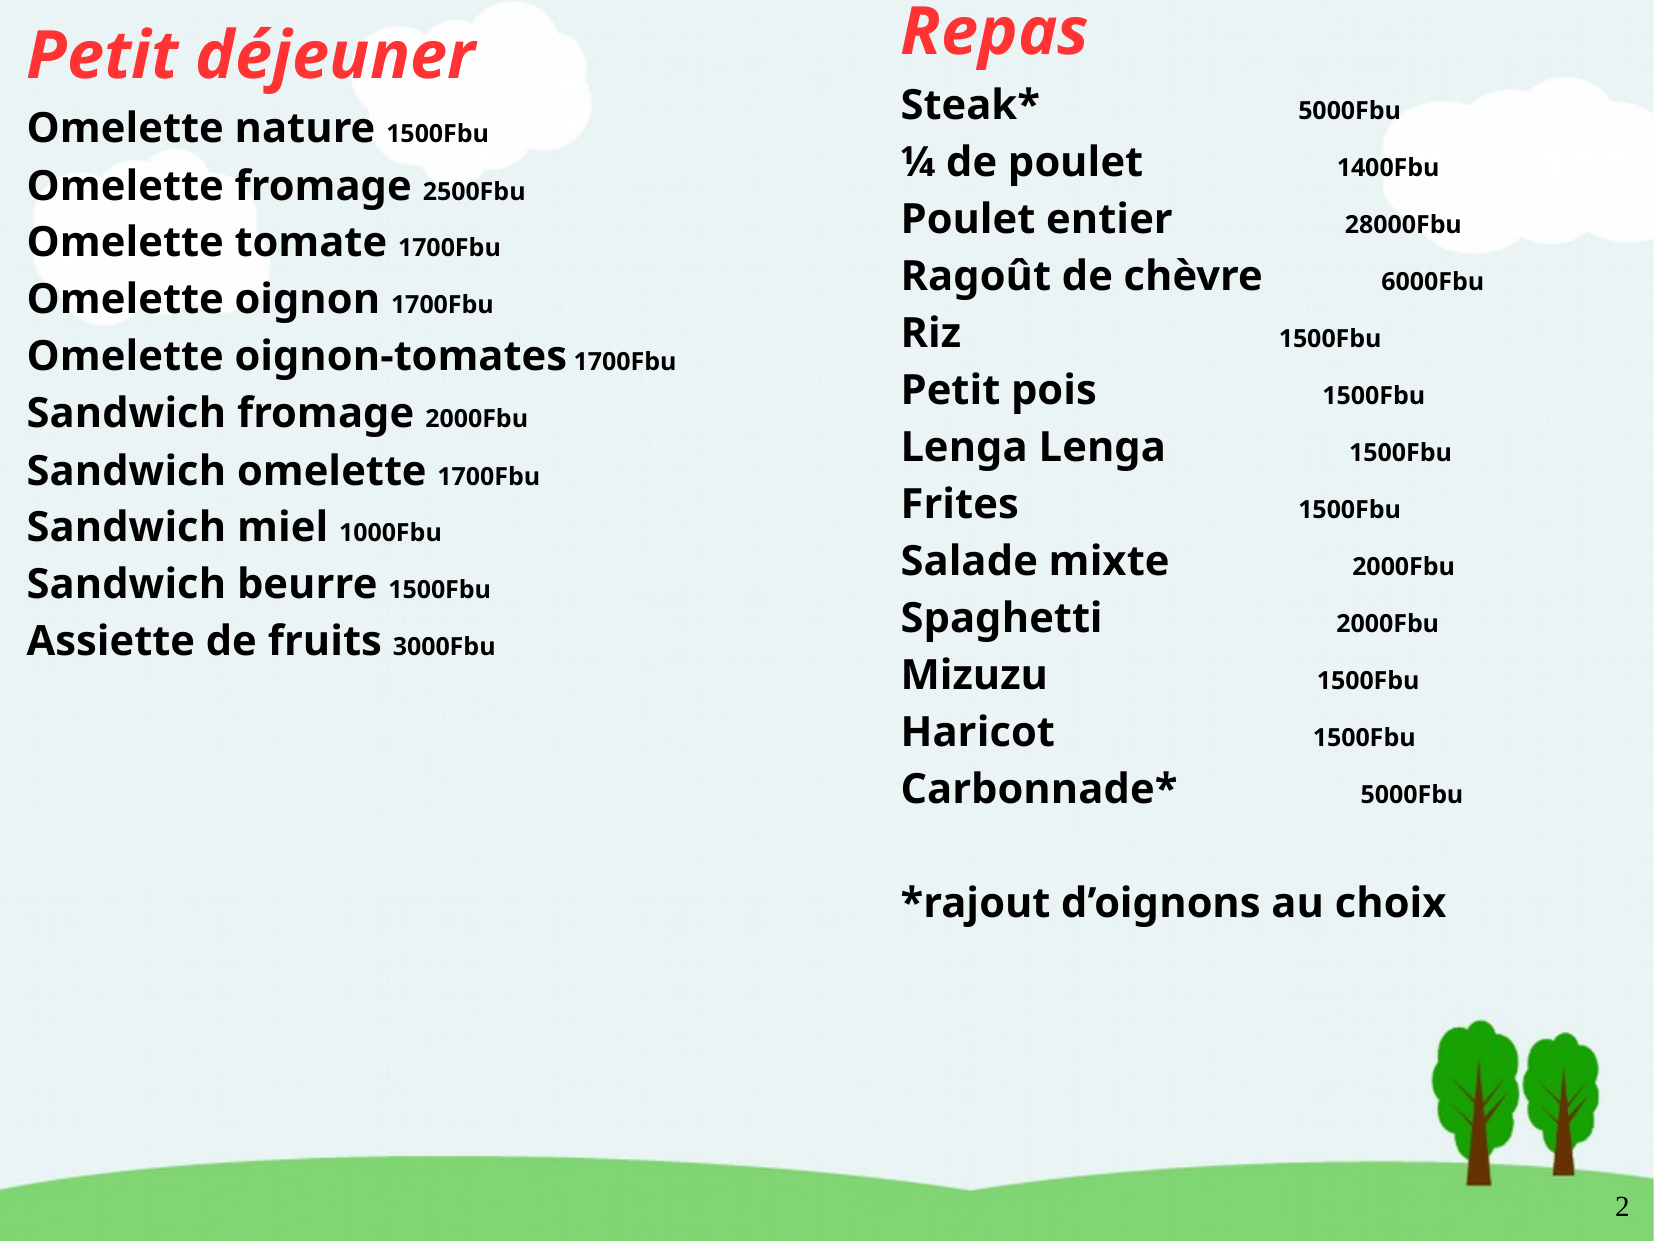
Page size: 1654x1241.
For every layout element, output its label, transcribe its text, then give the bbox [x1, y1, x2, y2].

text_box Repas Steak* 5000Fbu ¼ de poulet 1400Fbu Poulet entier 28000Fbu Ragoût de chèvre 6000Fbu Riz 1500Fbu Petit pois 1500Fbu Lenga Lenga 1500Fbu Frites 1500Fbu Salade mixte 2000Fbu Spaghetti 2000Fbu Mizuzu 1500Fbu Haricot 1500Fbu Carbonnade* 5000Fbu *rajout d’oignons au choix [885, 0, 1630, 1199]
text_box Petit déjeuner Omelette nature 1500Fbu Omelette fromage 2500Fbu Omelette tomate 1700Fbu Omelette oignon 1700Fbu Omelette oignon-tomates 1700Fbu Sandwich fromage 2000Fbu Sandwich omelette 1700Fbu Sandwich miel 1000Fbu Sandwich beurre 1500Fbu Assiette de fruits 3000Fbu [11, 0, 815, 1004]
picture [0, 0, 1654, 1241]
